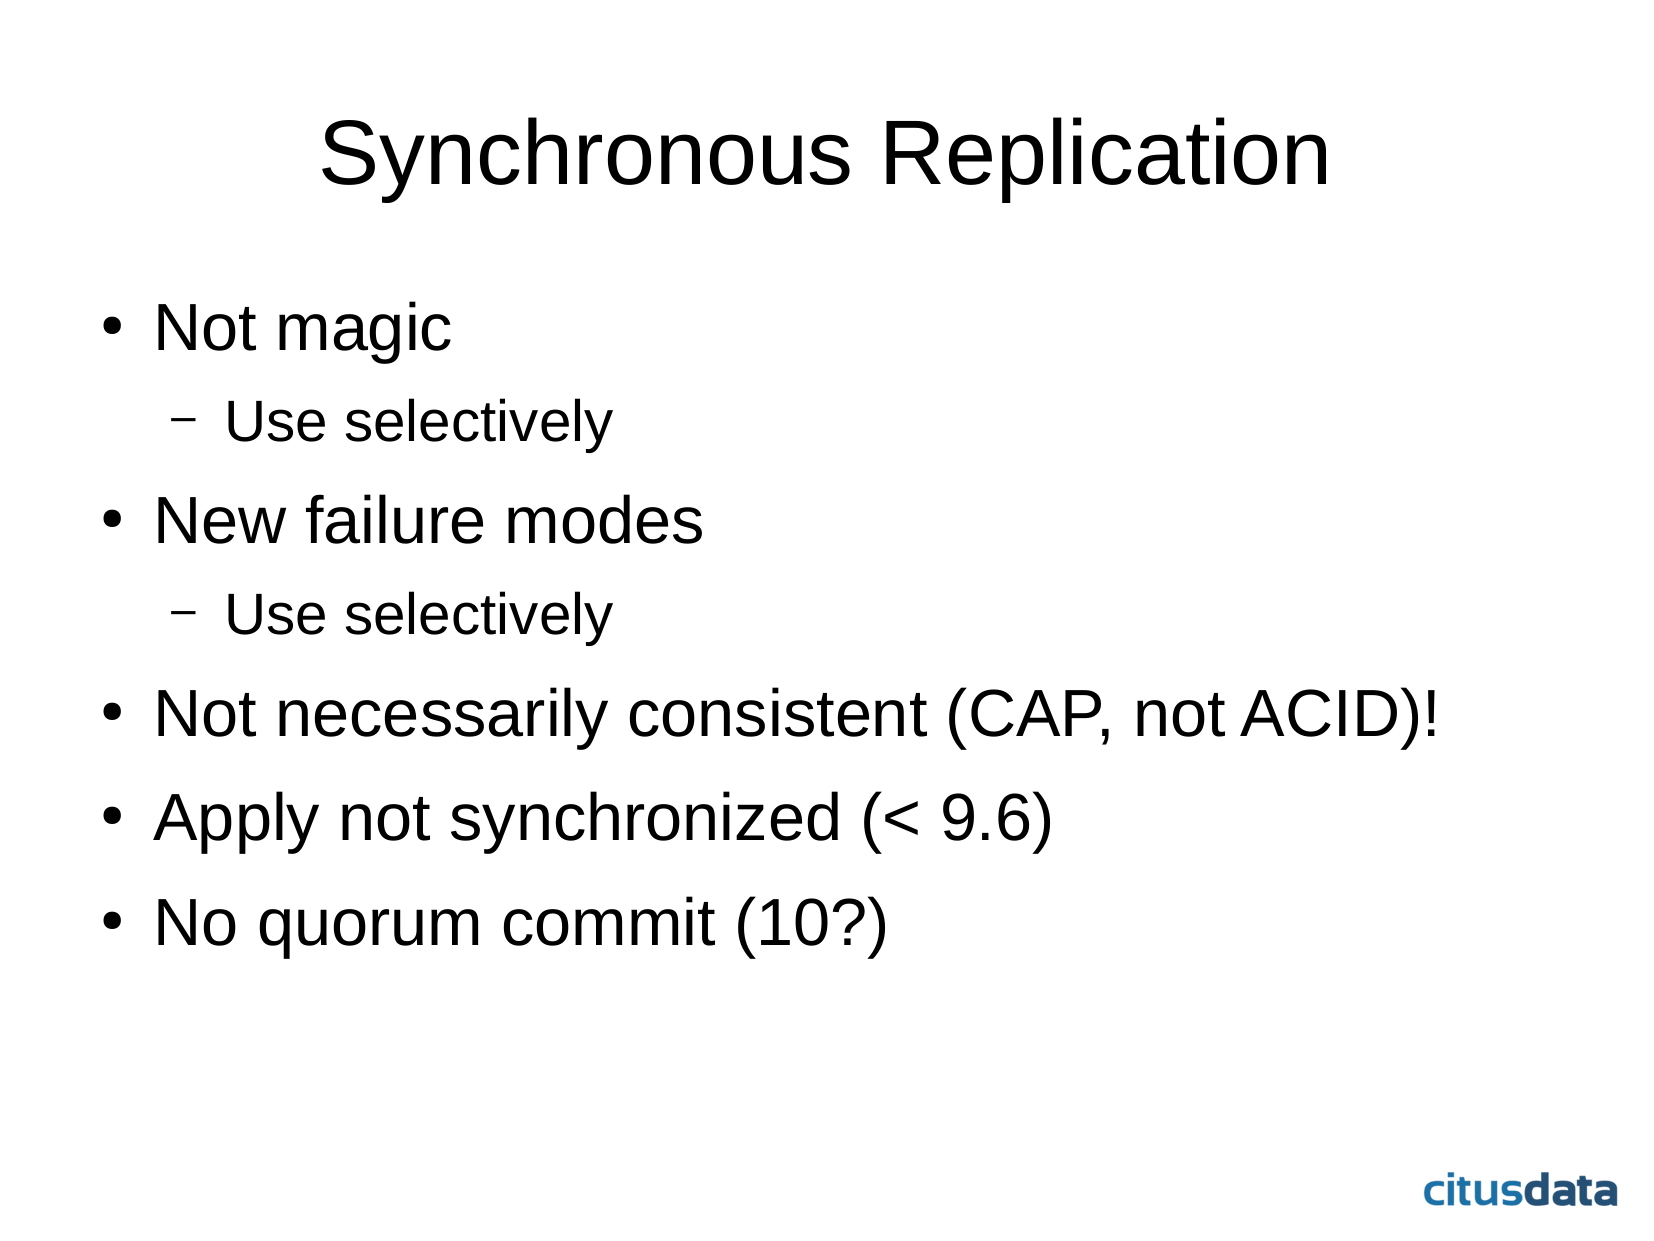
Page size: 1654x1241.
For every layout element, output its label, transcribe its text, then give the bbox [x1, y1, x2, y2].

list Not magic Use selectively New failure modes Use selectively Not necessarily consistent (CAP, not ACID)! Apply not synchronized (< 9.6) No quorum commit (10?) [82, 290, 1571, 1096]
picture [1420, 1167, 1622, 1209]
title Synchronous Replication [82, 49, 1571, 257]
